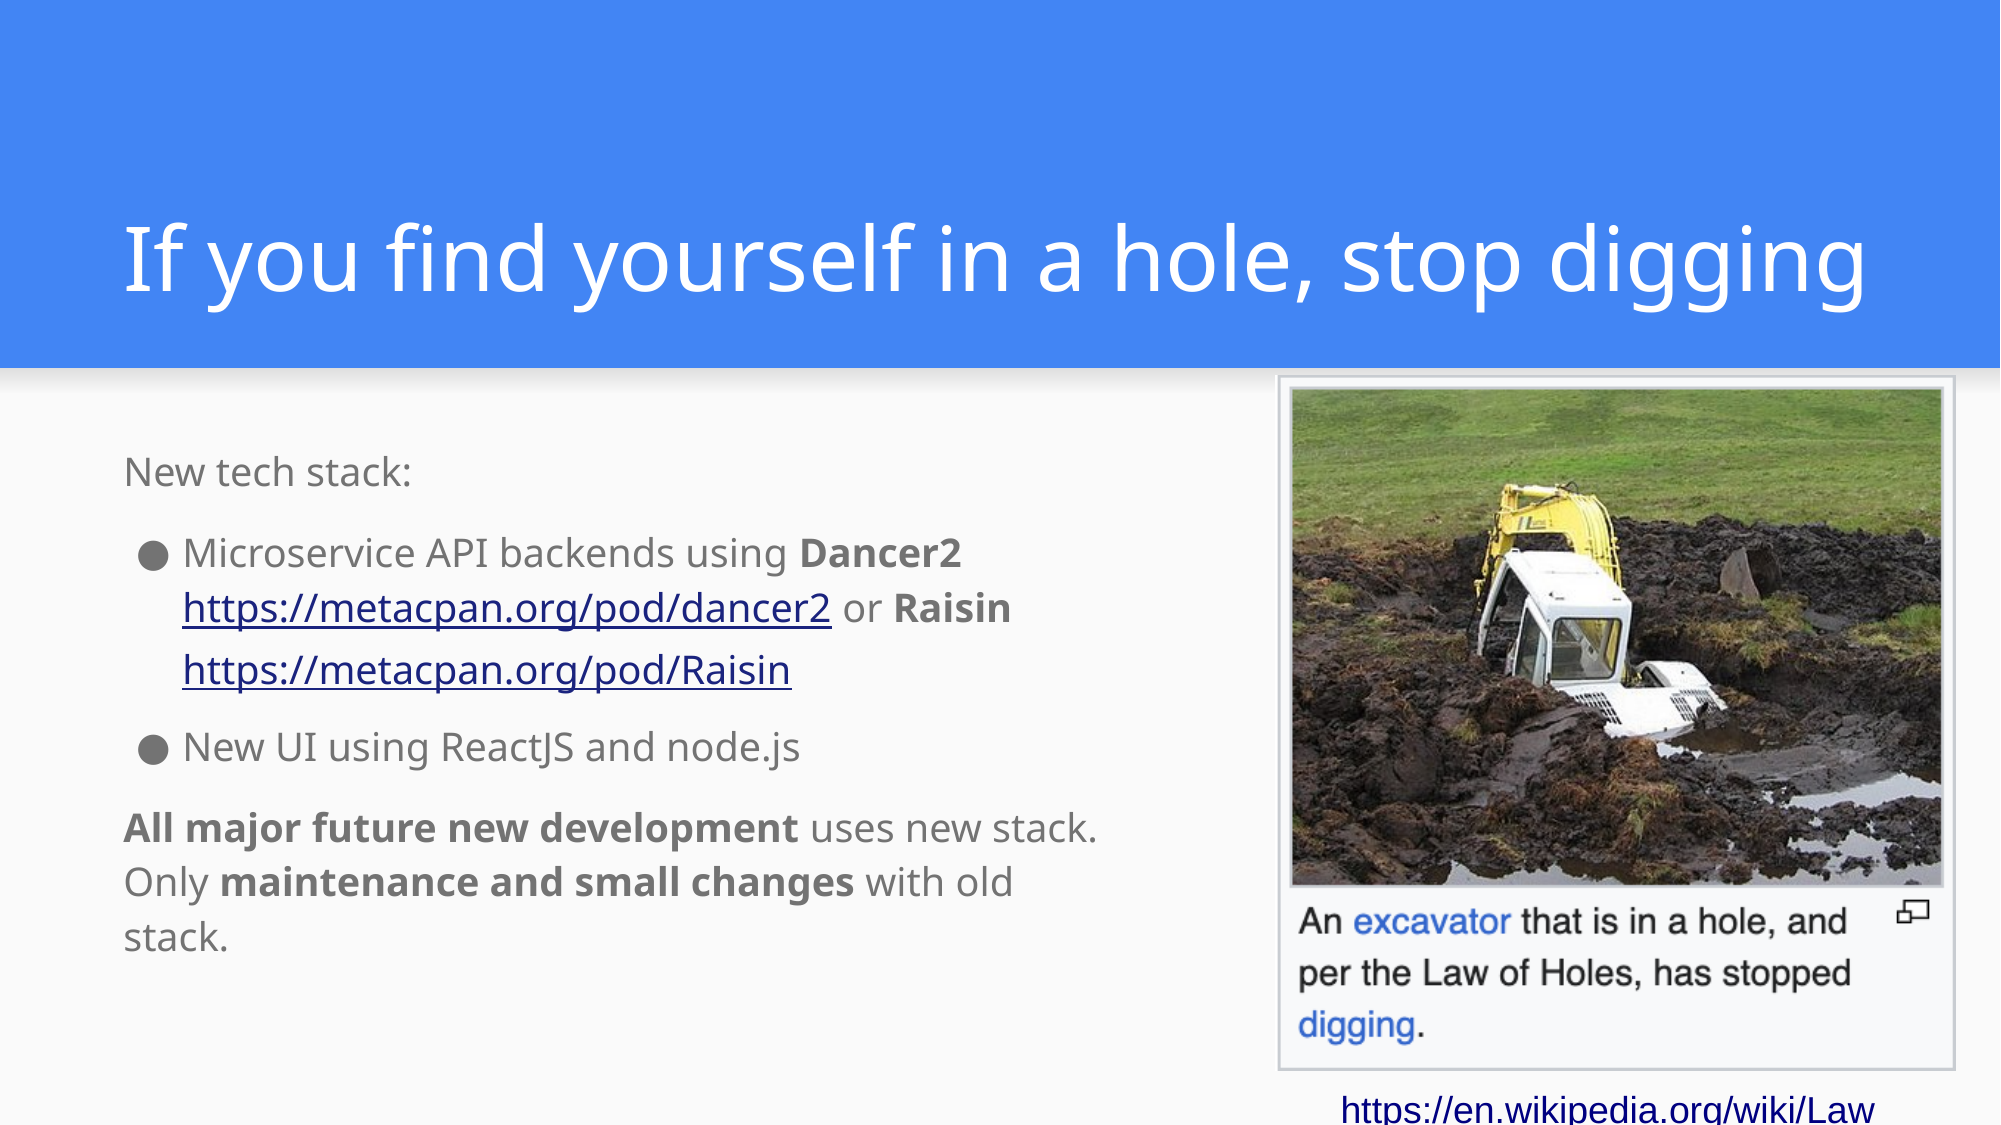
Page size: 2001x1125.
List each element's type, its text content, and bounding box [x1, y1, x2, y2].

title If you find yourself in a hole, stop digging [103, 161, 1902, 330]
picture [1275, 375, 1956, 1071]
list New tech stack: Microservice API backends using Dancer2 https://metacpan.org/pod/dancer2 or Raisin https://metacpan.org/pod/Raisin New UI using ReactJS and node.js All major future new development uses new stack. Only maintenance and small changes with old stack. [103, 419, 1123, 1013]
text_box https://en.wikipedia.org/wiki/Law_of_holes [1325, 1070, 1906, 1111]
